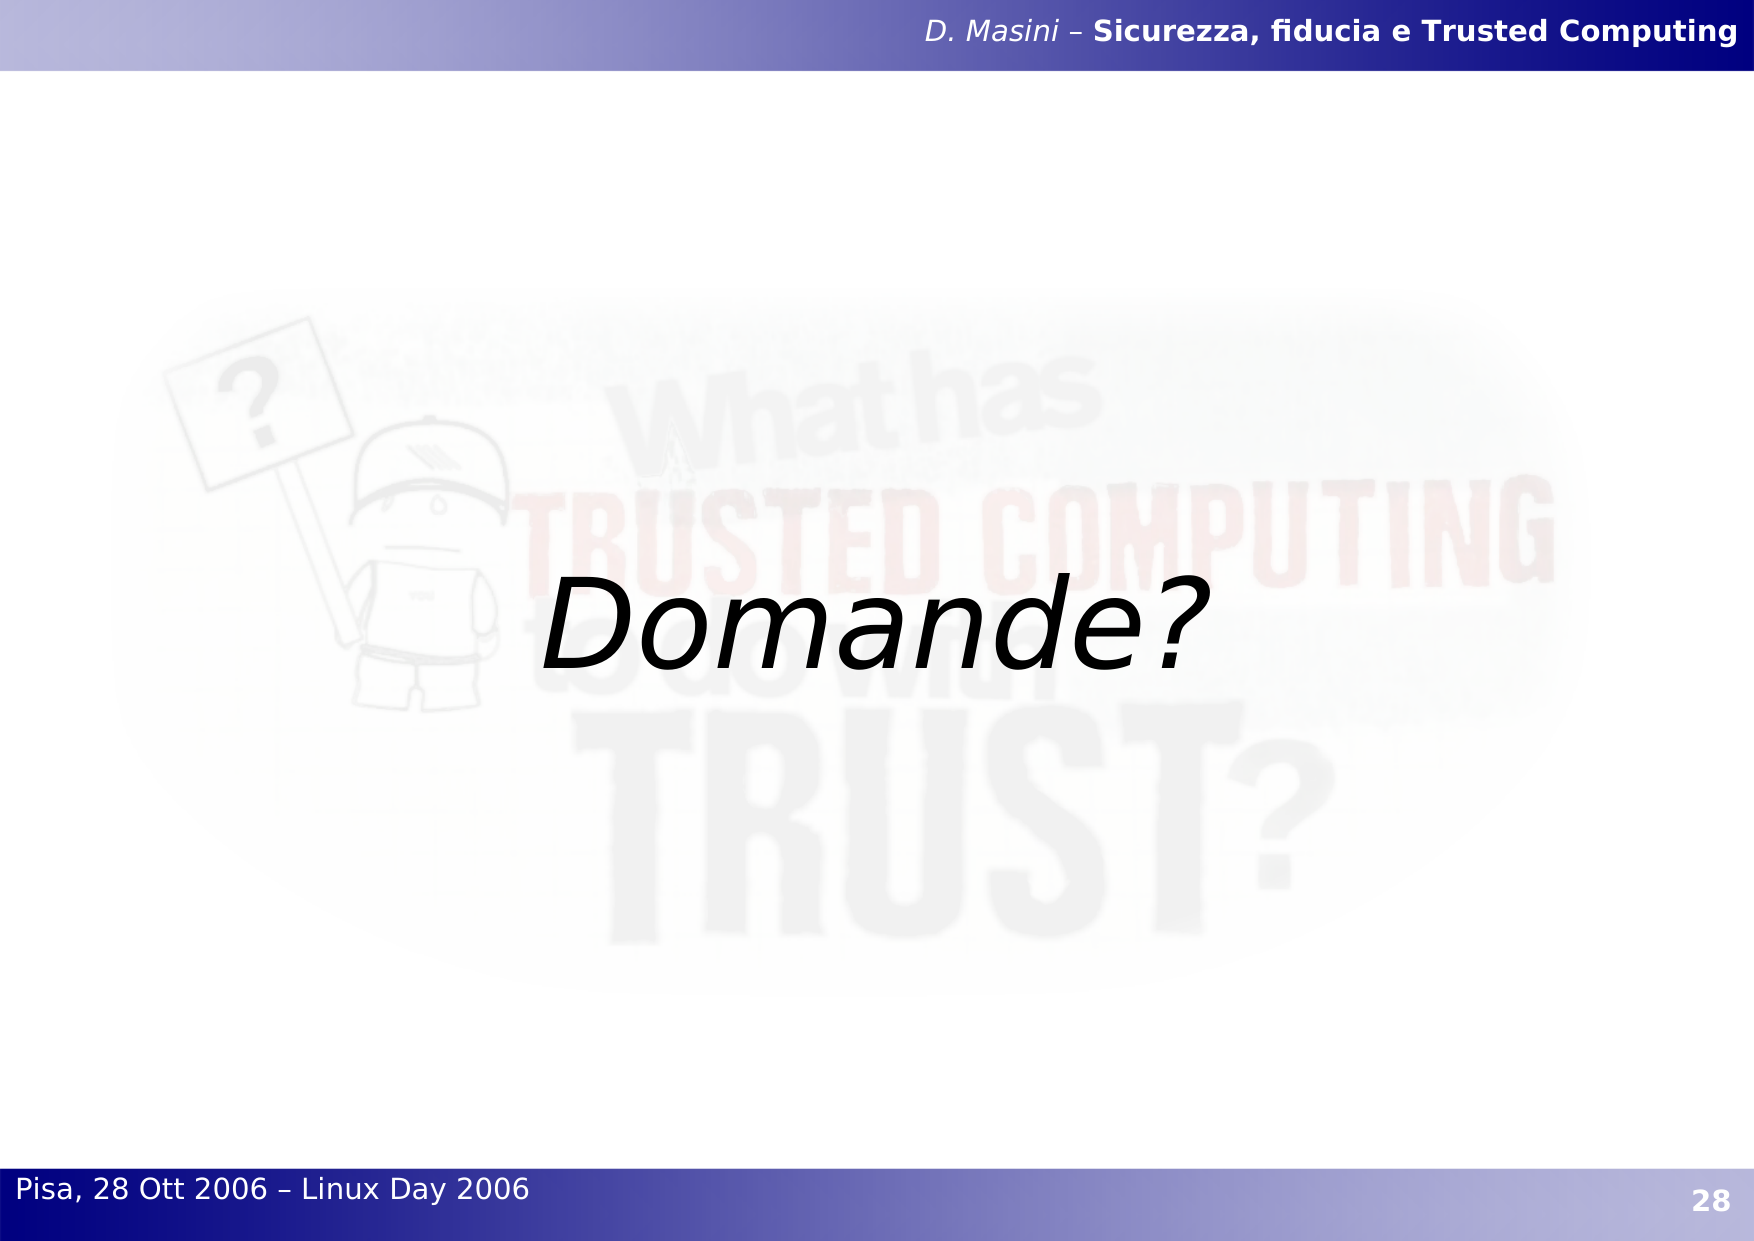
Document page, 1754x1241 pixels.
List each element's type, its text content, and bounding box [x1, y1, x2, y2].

picture [0, 0, 1754, 1241]
text_box Domande? [87, 144, 1667, 1108]
text_box Pisa, 28 Ott 2006 – Linux Day 2006 [0, 1175, 1314, 1234]
text_box <numero> [1641, 1185, 1732, 1223]
text_box D. Masini – Sicurezza, fiducia e Trusted Computing [602, 7, 1754, 63]
